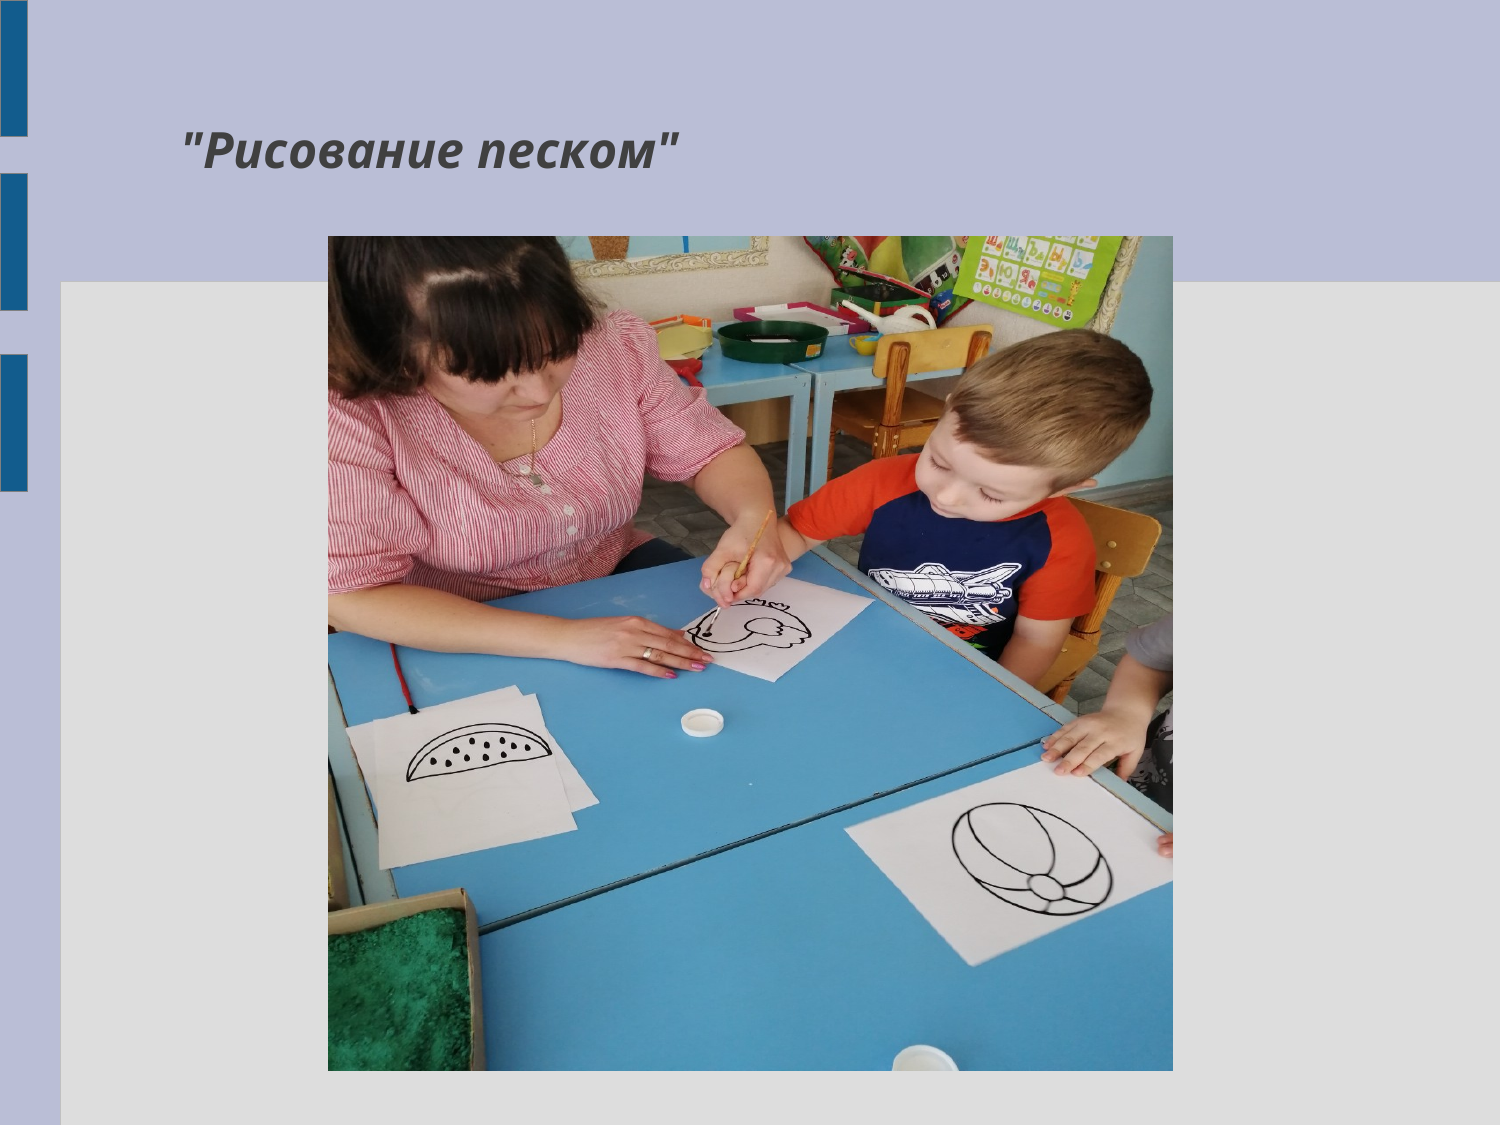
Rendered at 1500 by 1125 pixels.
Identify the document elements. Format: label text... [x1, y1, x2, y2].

title "Рисование песком" [165, 110, 1335, 263]
picture [328, 236, 1173, 1071]
